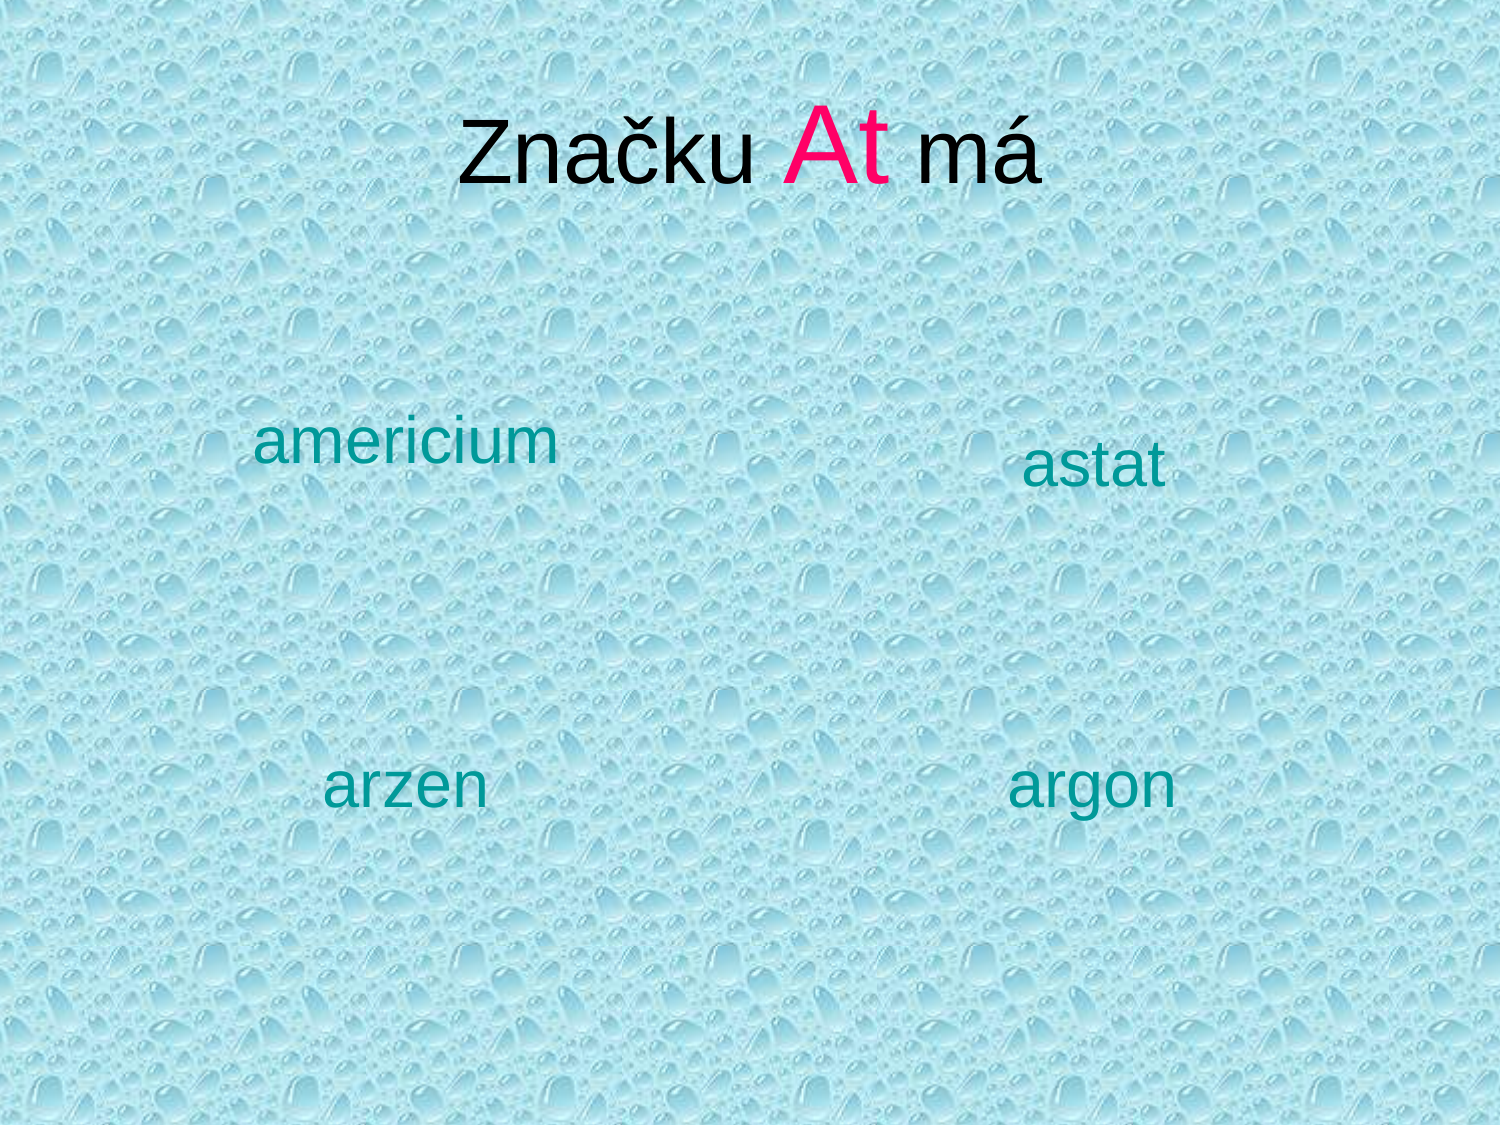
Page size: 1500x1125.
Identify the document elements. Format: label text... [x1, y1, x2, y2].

title Značku At má [75, 45, 1426, 233]
table_header americium [75, 262, 737, 621]
table_header astat [763, 262, 1425, 621]
table_header argon [763, 646, 1423, 1005]
table_header arzen [75, 646, 737, 1005]
picture [0, 0, 1500, 1125]
